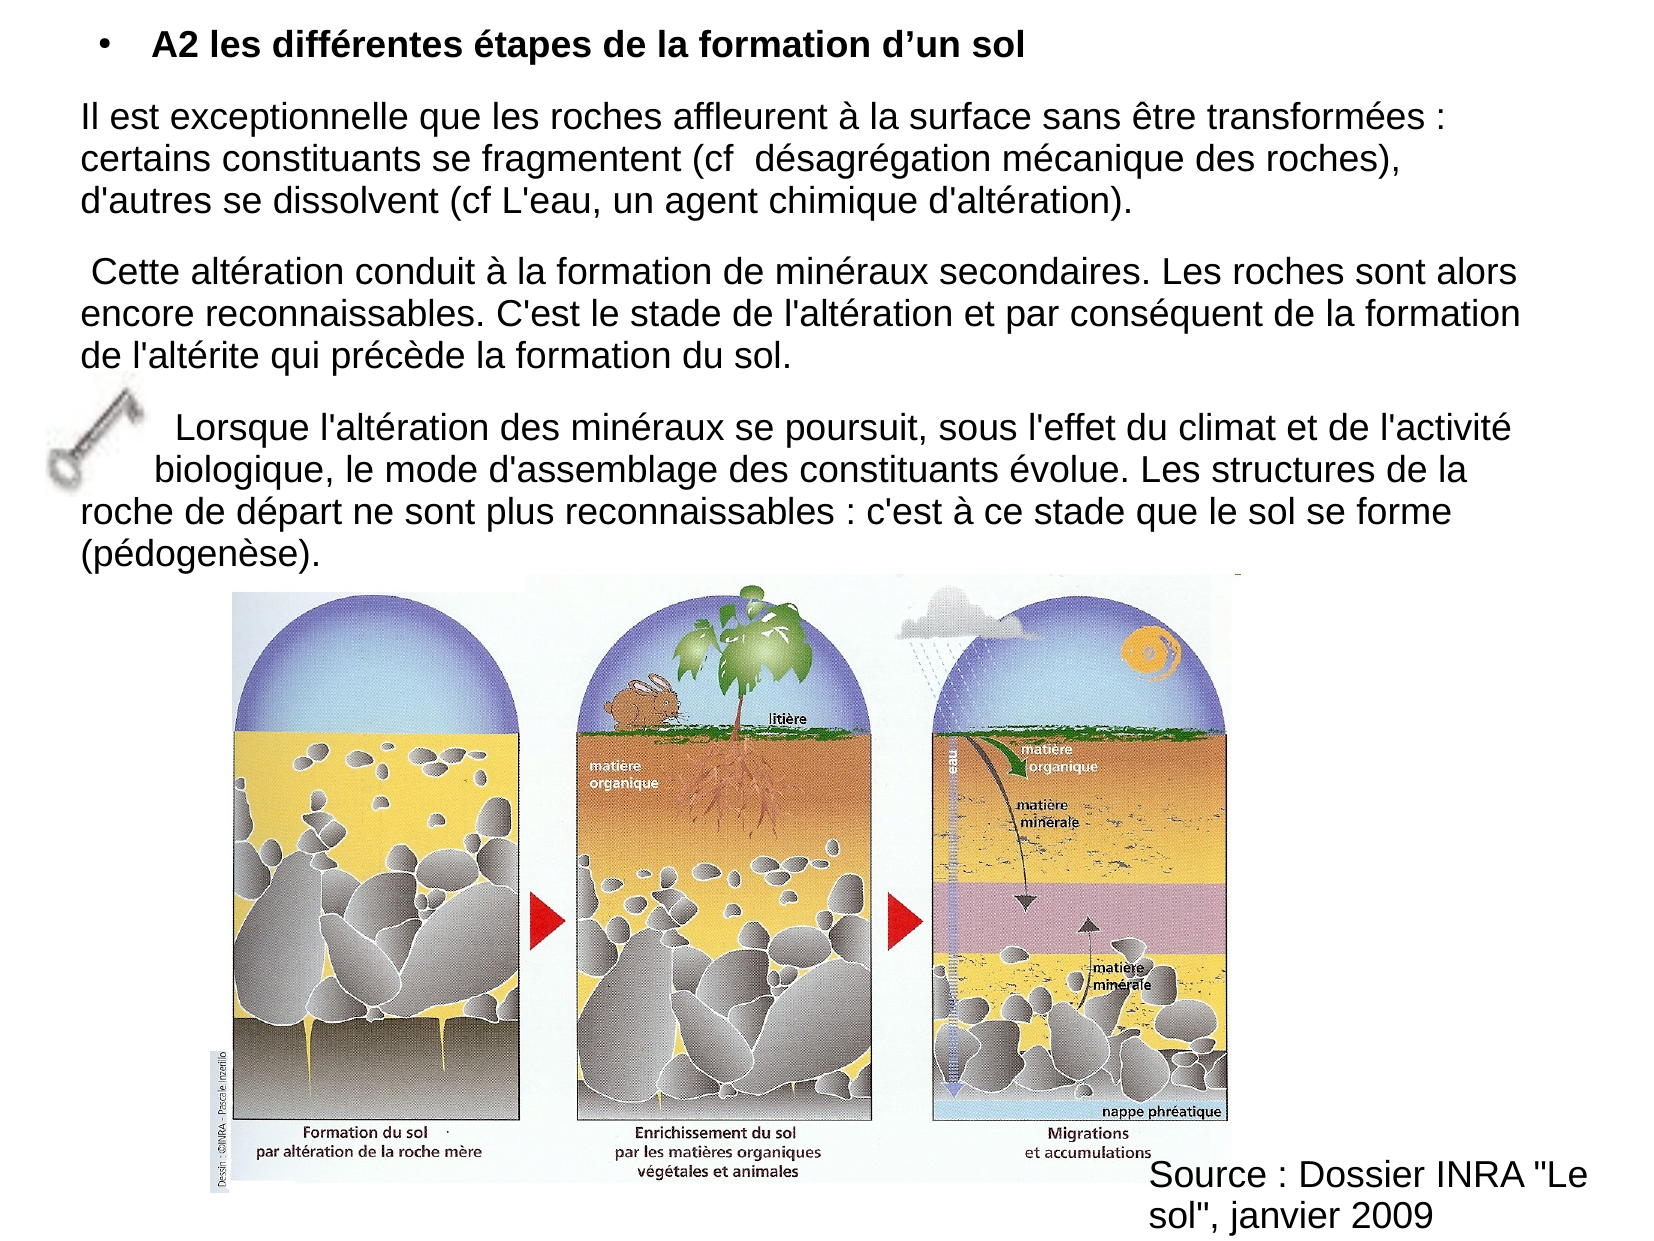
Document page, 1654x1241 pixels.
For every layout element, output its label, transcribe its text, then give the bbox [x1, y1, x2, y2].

picture [35, 371, 151, 497]
picture [210, 574, 1241, 1193]
text_box Source : Dossier INRA "Le sol", janvier 2009 [1133, 1145, 1654, 1241]
list A2 les différentes étapes de la formation d’un sol Il est exceptionnelle que les roches affleurent à la surface sans être transformées : certains constituants se fragmentent (cf désagrégation mécanique des roches), d'autres se dissolvent (cf L'eau, un agent chimique d'altération). Cette altération conduit à la formation de minéraux secondaires. Les roches sont alors encore reconnaissables. C'est le stade de l'altération et par conséquent de la formation de l'altérite qui précède la formation du sol. Lorsque l'altération des minéraux se poursuit, sous l'effet du climat et de l'activité biologique, le mode d'assemblage des constituants évolue. Les structures de la roche de départ ne sont plus reconnaissables : c'est à ce stade que le sol se forme (pédogenèse). [80, 23, 1536, 1028]
